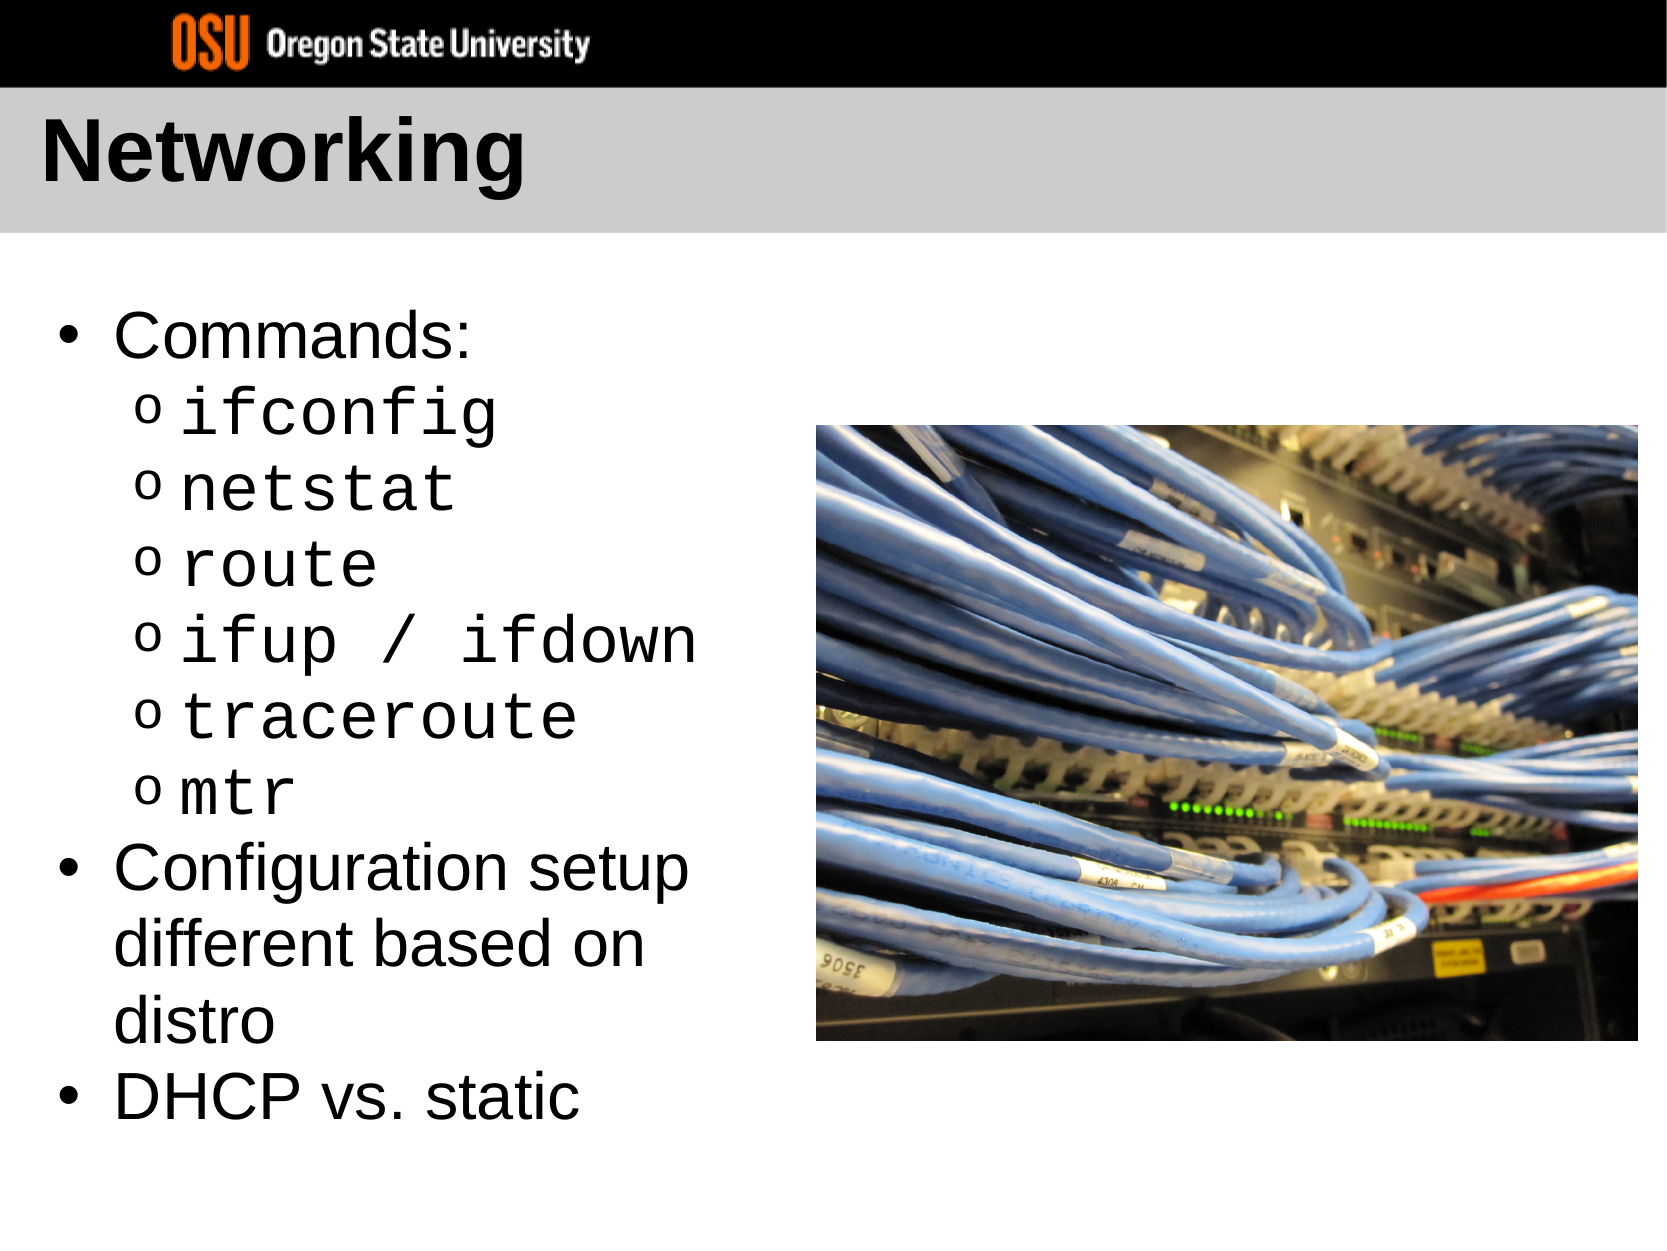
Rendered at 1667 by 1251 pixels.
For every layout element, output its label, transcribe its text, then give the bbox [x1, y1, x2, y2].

list Commands: ifconfig netstat route ifup / ifdown traceroute mtr Configuration setup different based on distro DHCP vs. static [38, 297, 815, 1170]
picture [0, 0, 1667, 1251]
title Networking [40, 99, 1625, 249]
